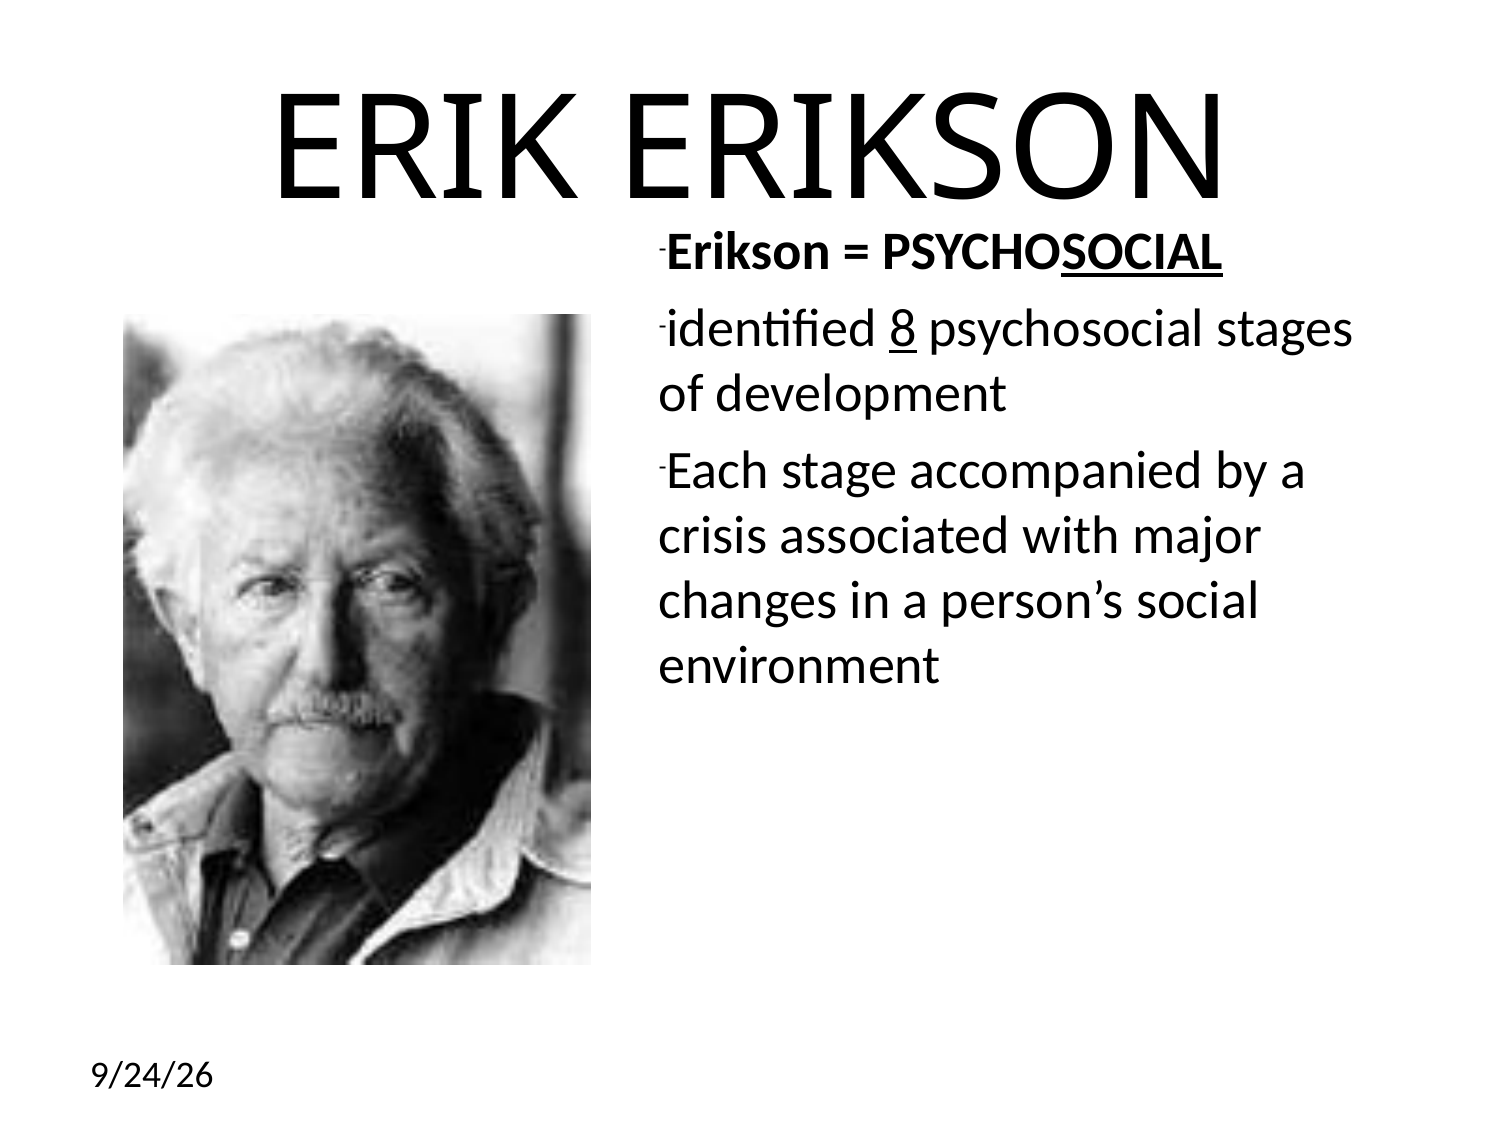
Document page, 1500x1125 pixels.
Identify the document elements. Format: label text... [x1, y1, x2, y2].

list Erikson = PSYCHOSOCIAL identified 8 psychosocial stages of development Each stage accompanied by a crisis associated with major changes in a person’s social environment [643, 208, 1425, 1059]
picture [123, 314, 591, 965]
text_box 11/5/2020 [75, 1042, 425, 1103]
title ERIK ERIKSON [75, 45, 1425, 233]
